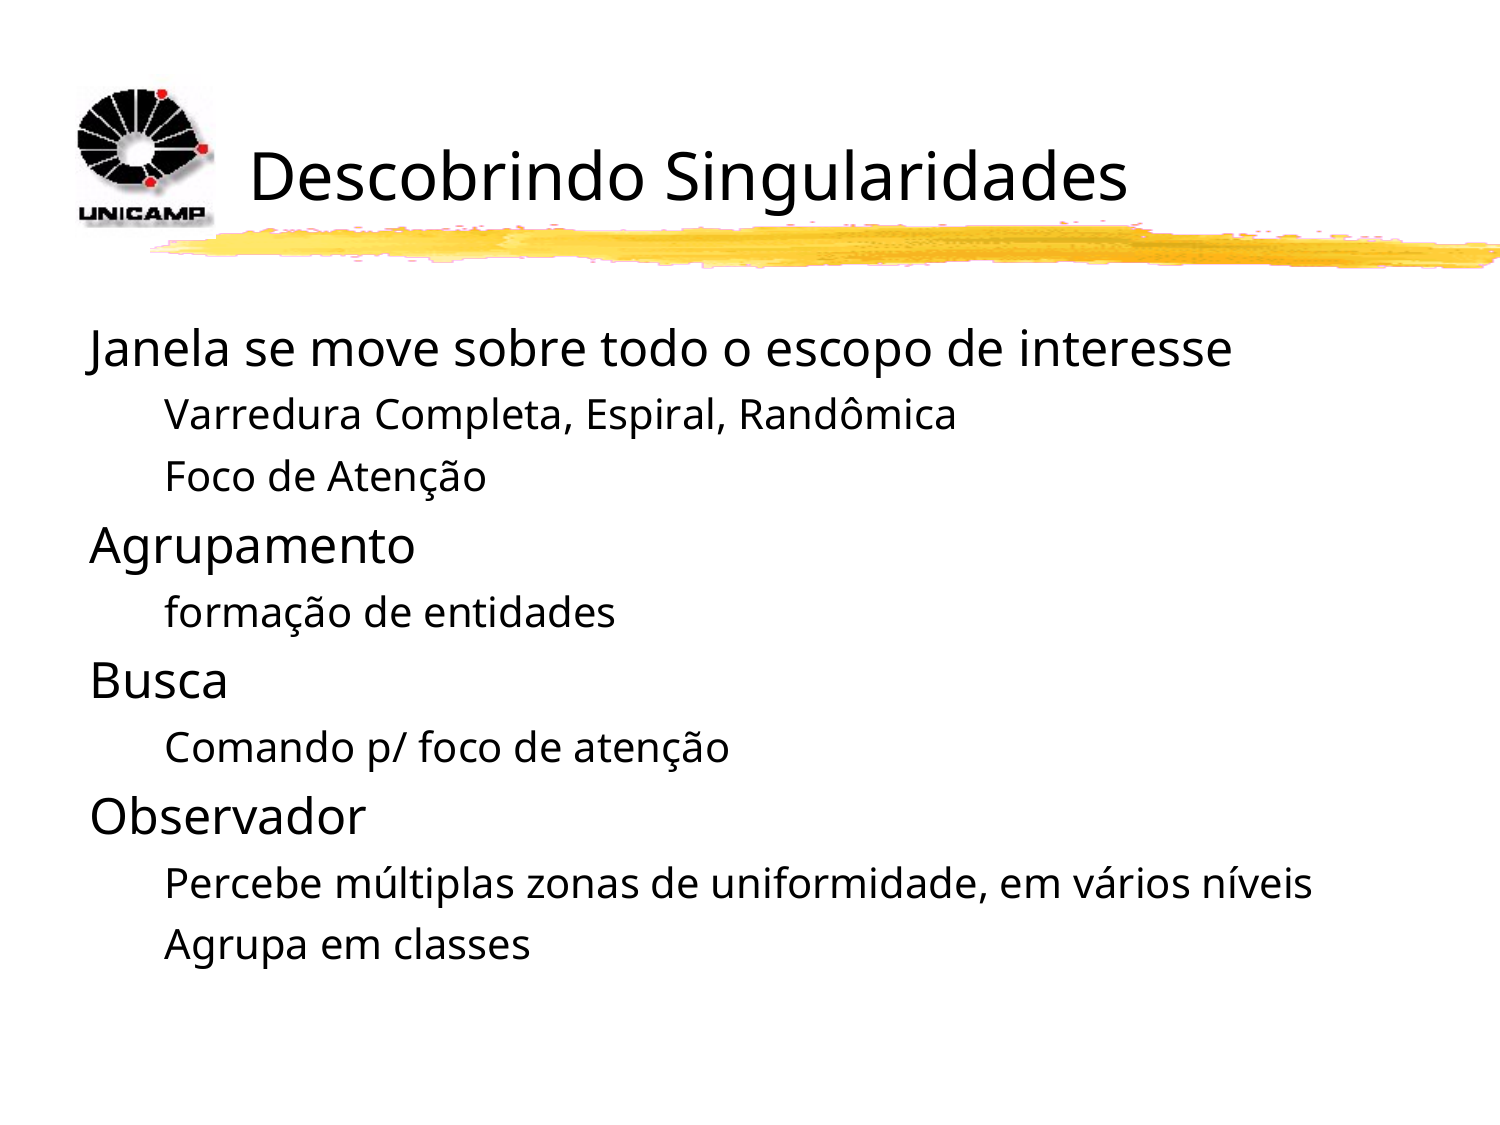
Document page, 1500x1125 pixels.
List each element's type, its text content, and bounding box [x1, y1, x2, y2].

list Janela se move sobre todo o escopo de interesse Varredura Completa, Espiral, Randômica Foco de Atenção Agrupamento formação de entidades Busca Comando p/ foco de atenção Observador Percebe múltiplas zonas de uniformidade, em vários níveis Agrupa em classes [74, 309, 1417, 994]
picture [75, 74, 1500, 279]
title Descobrindo Singularidades [233, 37, 1434, 225]
